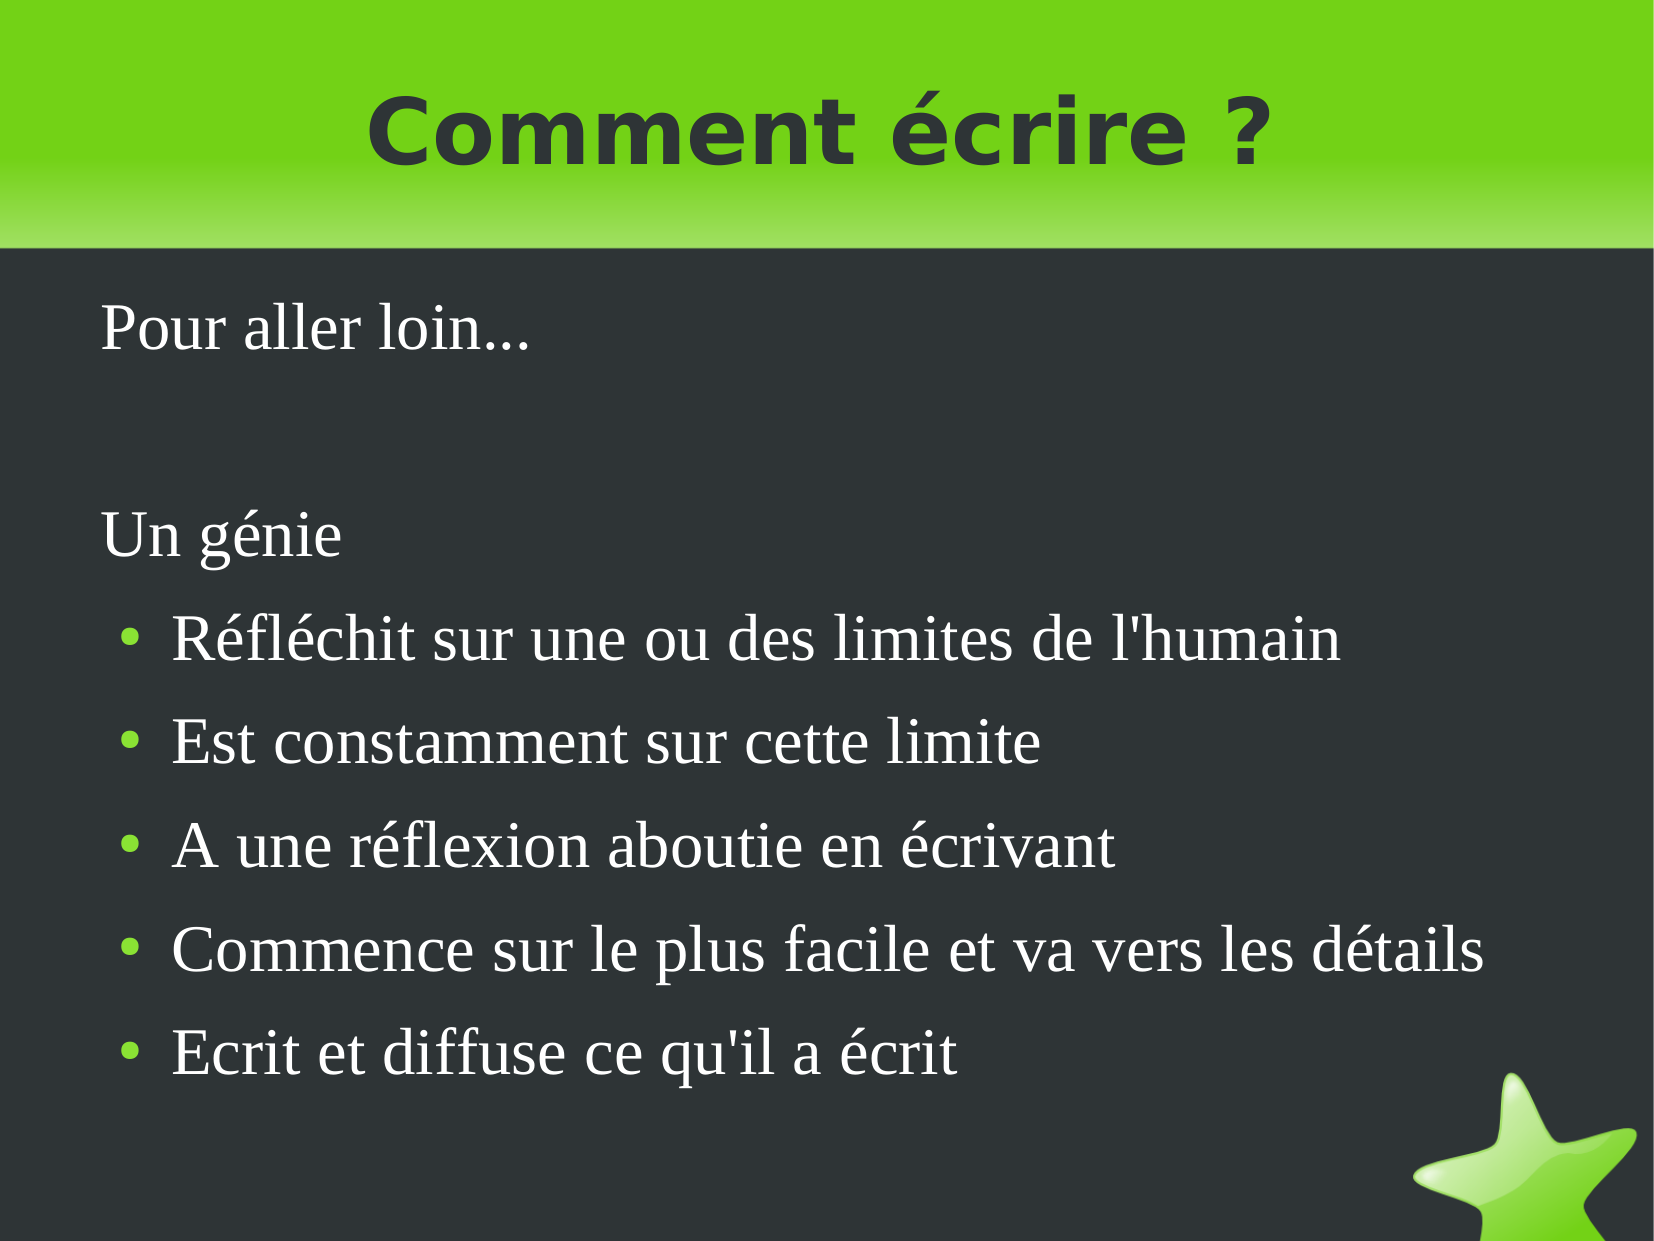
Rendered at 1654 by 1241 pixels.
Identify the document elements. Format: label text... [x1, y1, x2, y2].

title Comment écrire ? [76, 36, 1565, 229]
picture [0, 0, 1654, 1241]
list Pour aller loin... Un génie Réfléchit sur une ou des limites de l'humain Est constamment sur cette limite A une réflexion aboutie en écrivant Commence sur le plus facile et va vers les détails Ecrit et diffuse ce qu'il a écrit [82, 290, 1571, 1144]
